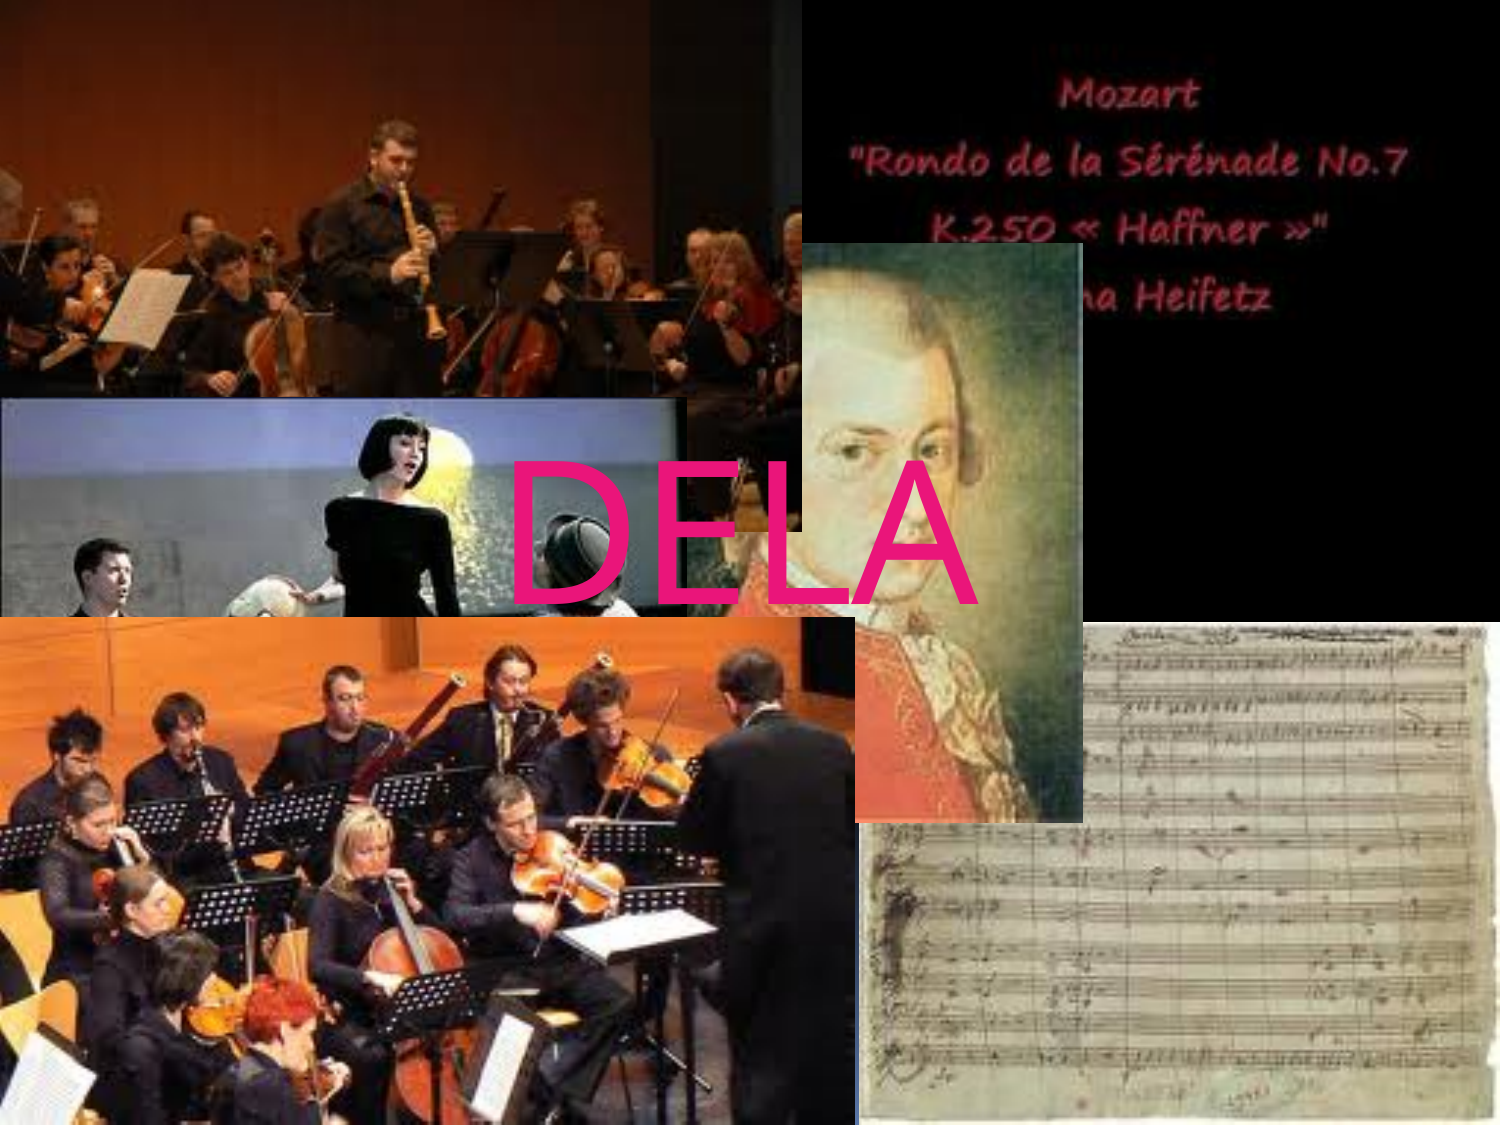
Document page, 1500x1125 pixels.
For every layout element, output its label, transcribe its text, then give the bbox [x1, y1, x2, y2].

picture [0, 0, 1500, 1125]
title DELA [100, 397, 1376, 548]
